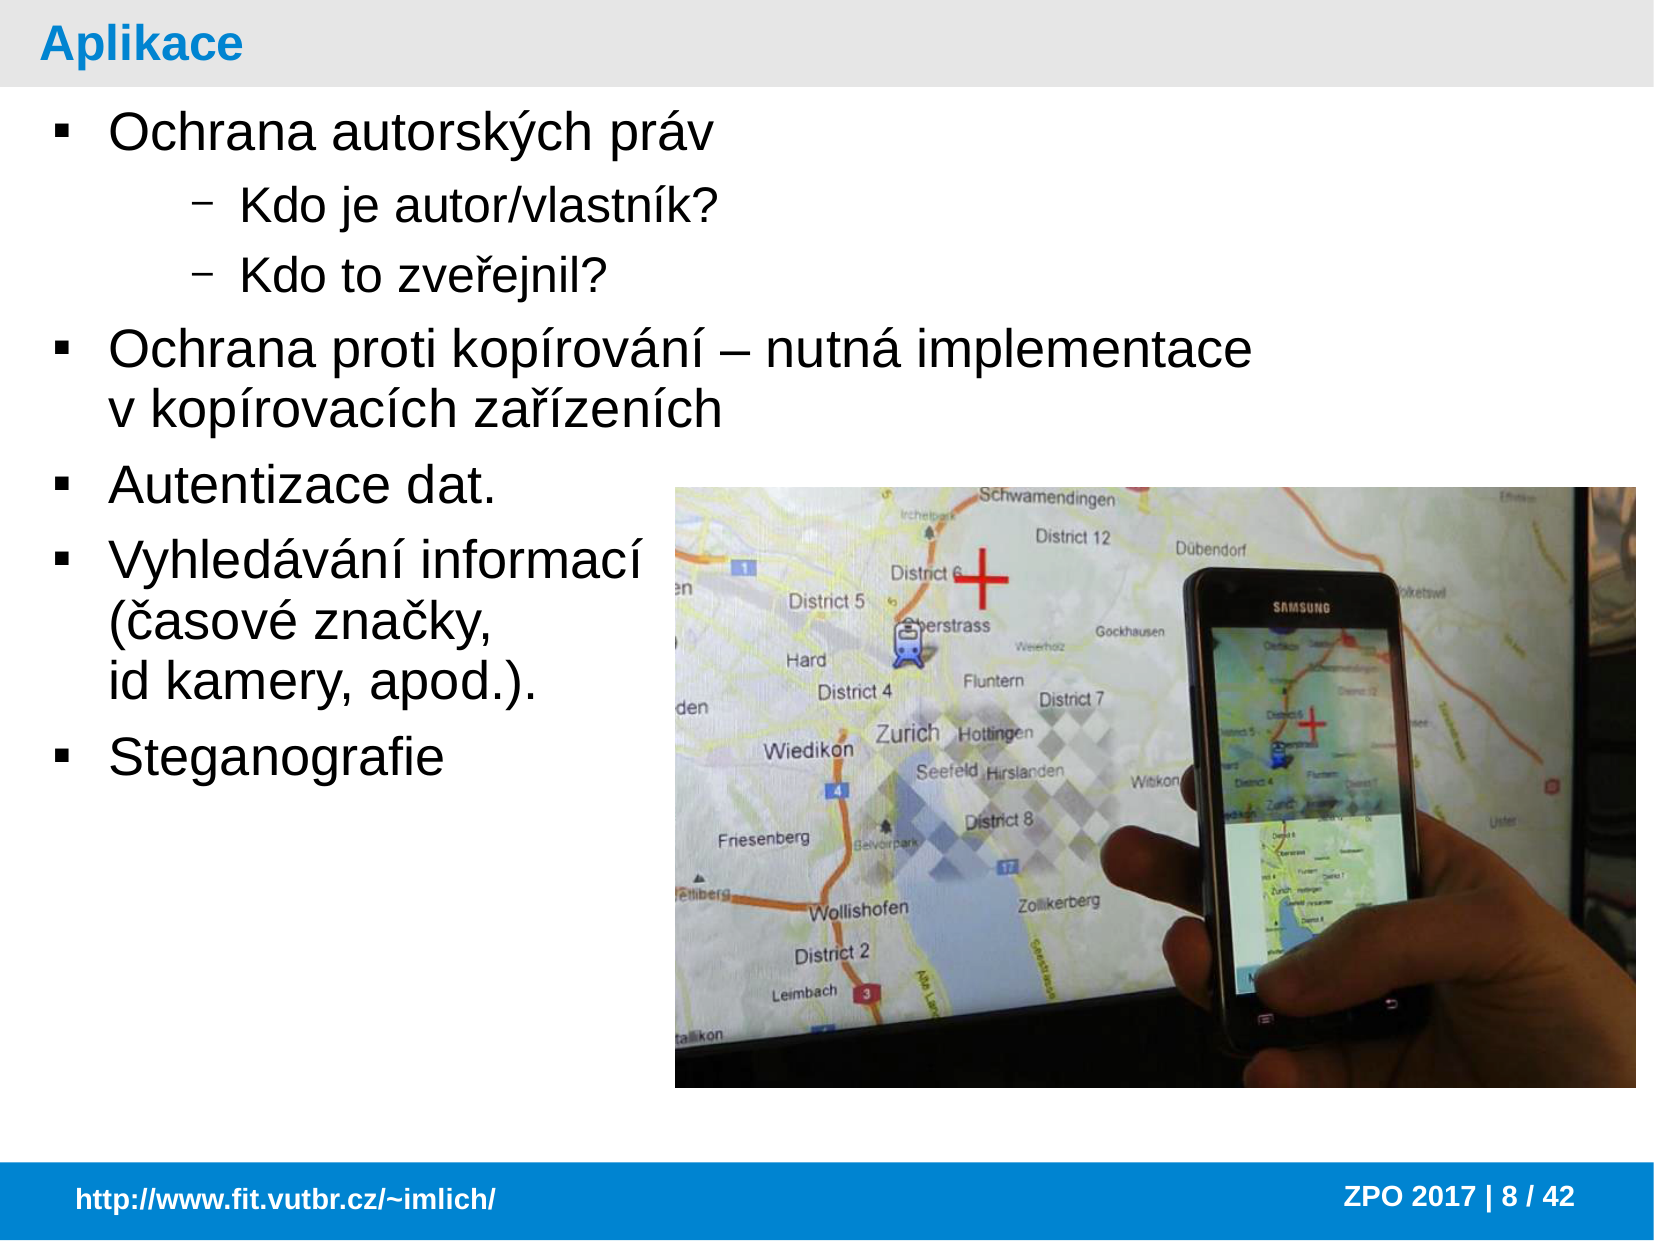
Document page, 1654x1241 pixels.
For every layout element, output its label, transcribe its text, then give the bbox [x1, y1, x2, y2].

title Aplikace [39, 5, 1615, 81]
list Ochrana autorských práv Kdo je autor/vlastník? Kdo to zveřejnil? Ochrana proti kopírování – nutná implementace v kopírovacích zařízeních Autentizace dat. Vyhledávání informací (časové značky, id kamery, apod.). Steganografie [37, 101, 1613, 1126]
picture [675, 487, 1636, 1088]
